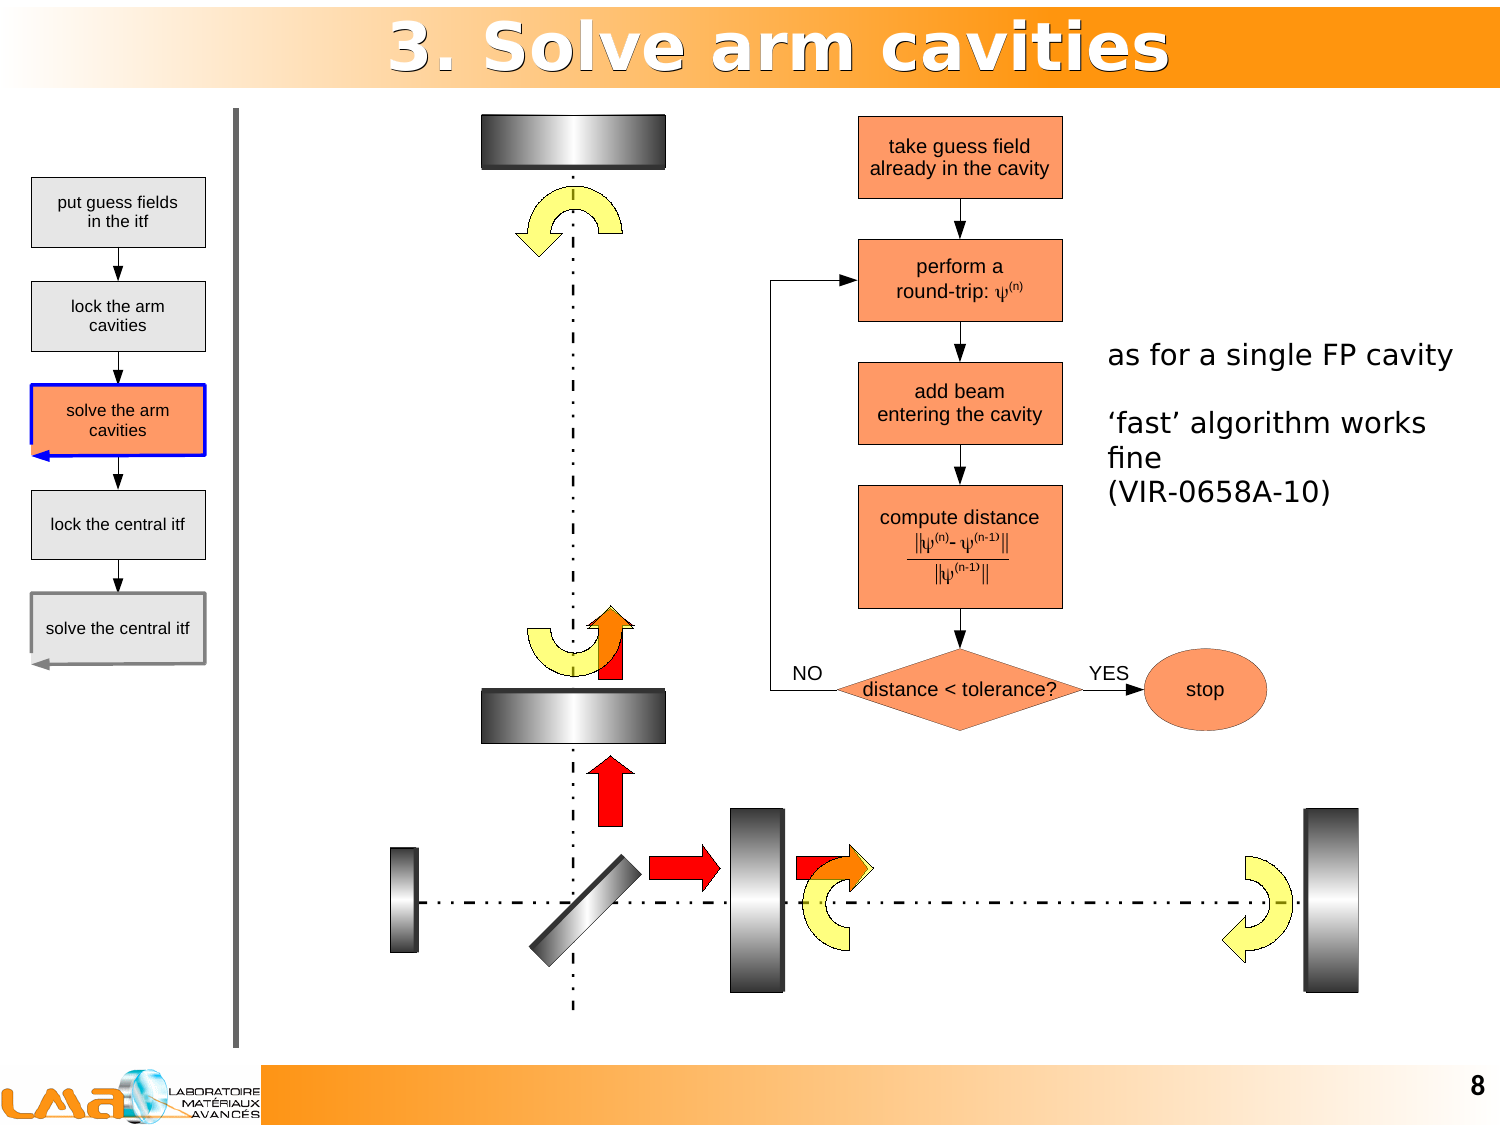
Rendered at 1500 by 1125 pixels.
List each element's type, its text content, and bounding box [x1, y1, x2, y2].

text_box [527, 605, 635, 680]
title 3. Solve arm cavities [0, 7, 1500, 88]
picture [0, 1065, 261, 1125]
picture [29, 177, 207, 671]
text_box [1222, 856, 1293, 963]
text_box [649, 844, 721, 892]
text_box as for a single FP cavity ‘fast’ algorithm works fine (VIR-0658A-10) [1092, 330, 1471, 517]
text_box [515, 186, 623, 257]
text_box [586, 755, 635, 827]
picture [388, 113, 1359, 1012]
text_box [796, 844, 874, 951]
